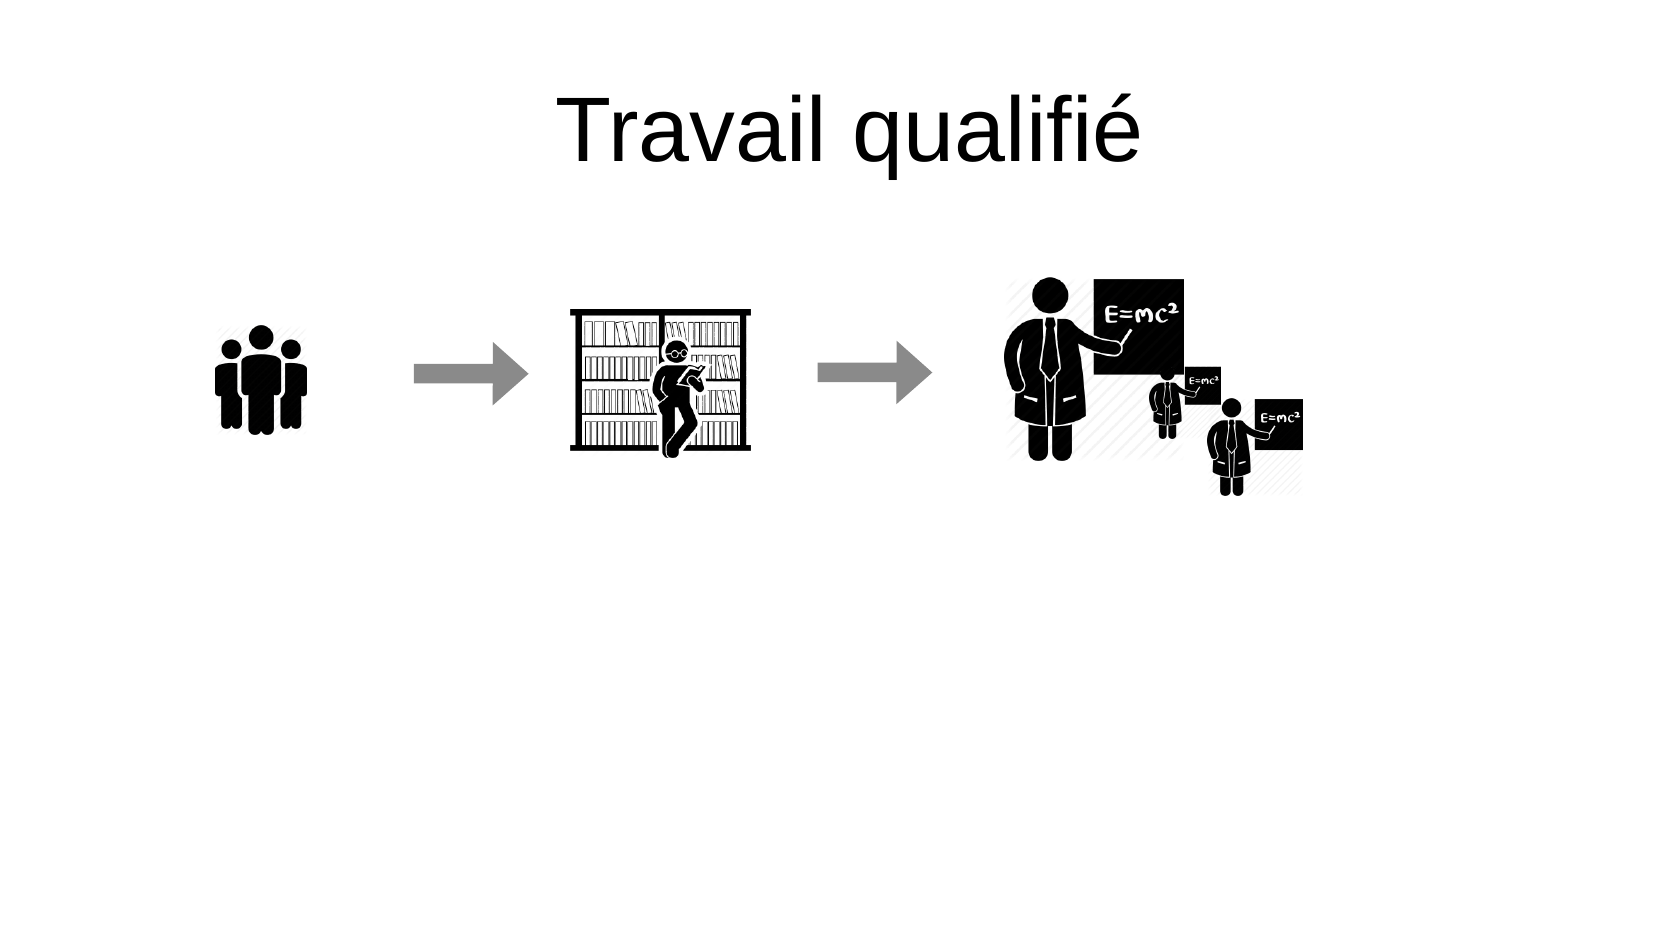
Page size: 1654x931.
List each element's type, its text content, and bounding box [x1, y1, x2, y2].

picture [570, 309, 751, 458]
picture [817, 340, 933, 405]
picture [1004, 277, 1303, 496]
title Travail qualifié [129, 35, 1571, 224]
picture [413, 341, 529, 406]
picture [215, 325, 307, 435]
